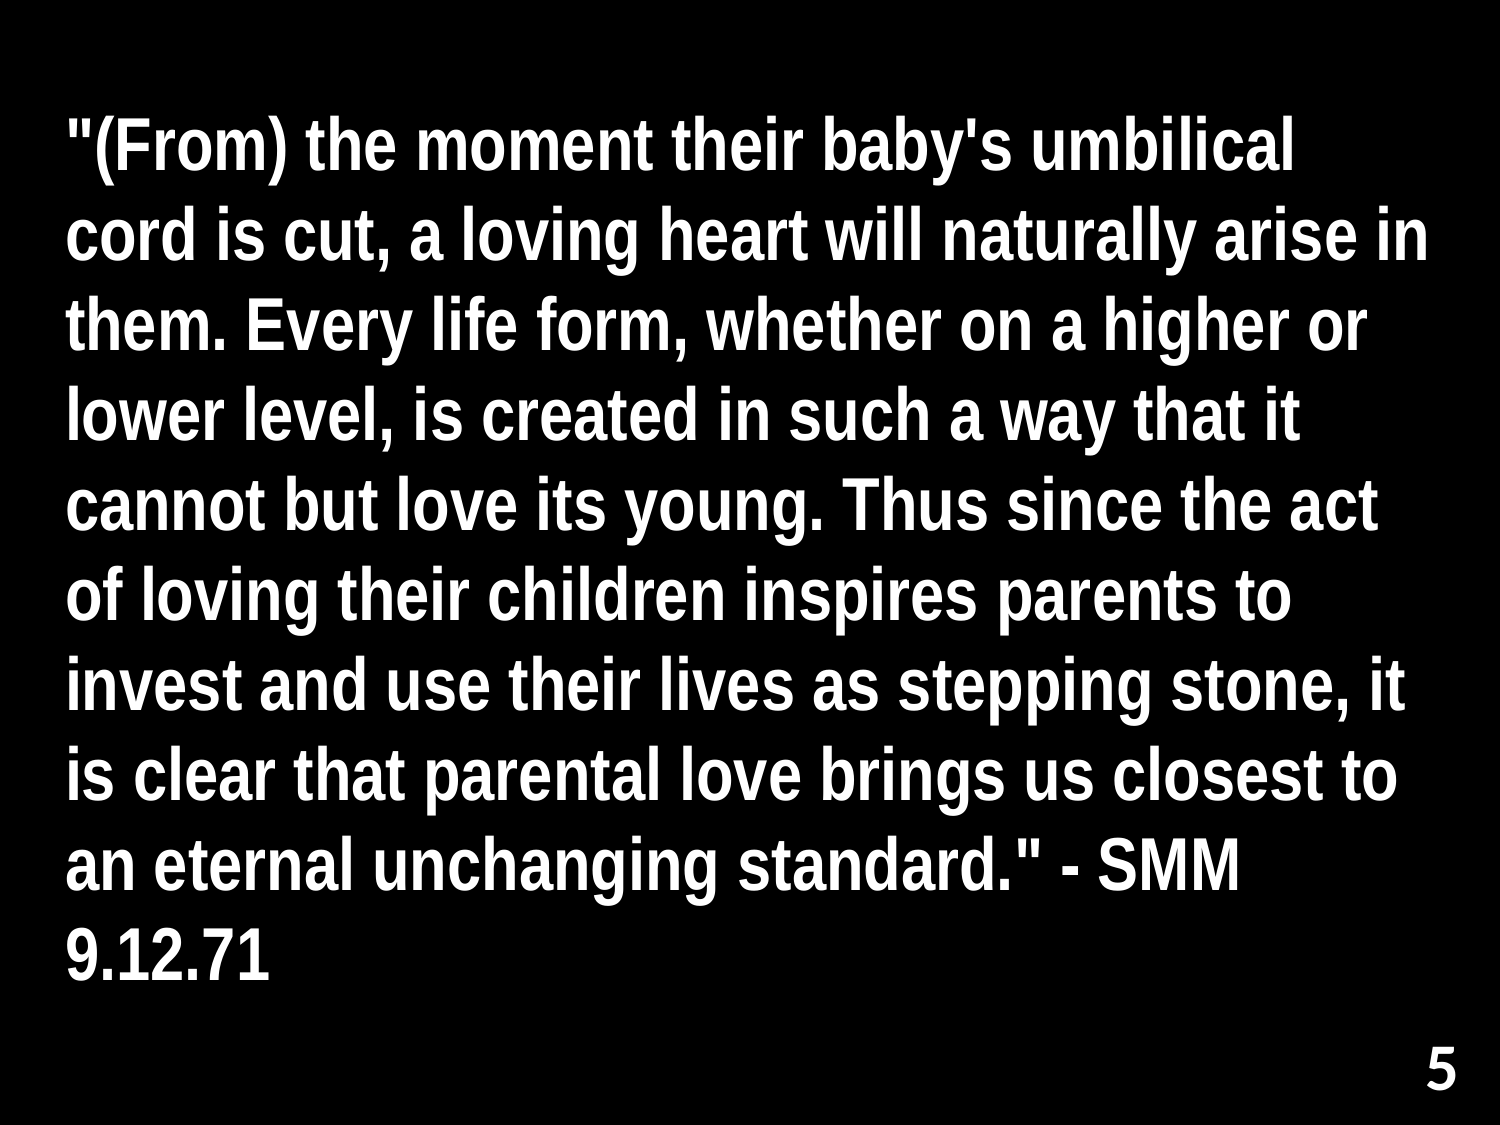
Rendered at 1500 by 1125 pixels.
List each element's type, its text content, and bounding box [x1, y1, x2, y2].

text_box 5 [1410, 1016, 1476, 1113]
text_box "(From) the moment their baby's umbilical cord is cut, a loving heart will naturally arise in them. Every life form, whether on a higher or lower level, is created in such a way that it cannot but love its young. Thus since the act of loving their children inspires parents to invest and use their lives as stepping stone, it is clear that parental love brings us closest to an eternal unchanging standard." - SMM 9.12.71 [50, 87, 1450, 1003]
